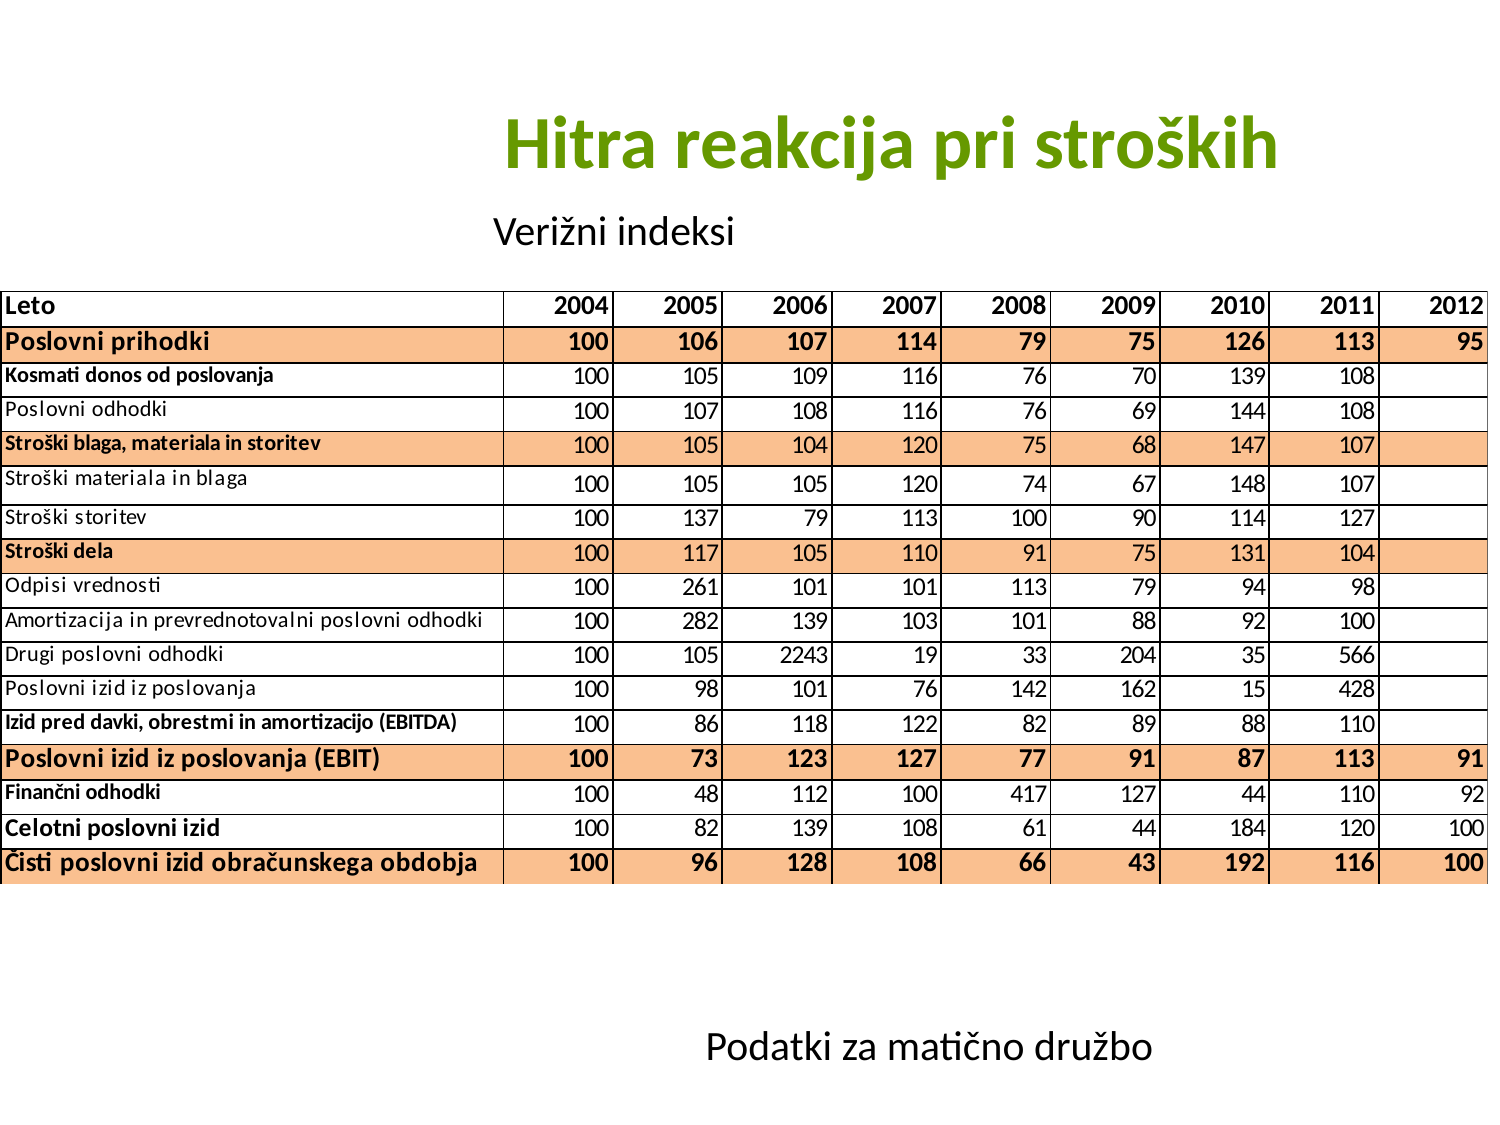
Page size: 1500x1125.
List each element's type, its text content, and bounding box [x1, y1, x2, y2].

title Hitra reakcija pri stroških [360, 45, 1425, 233]
chart [0, 290, 1490, 886]
text_box Podatki za matično družbo [690, 1011, 1376, 1077]
text_box Verižni indeksi [478, 196, 1258, 262]
